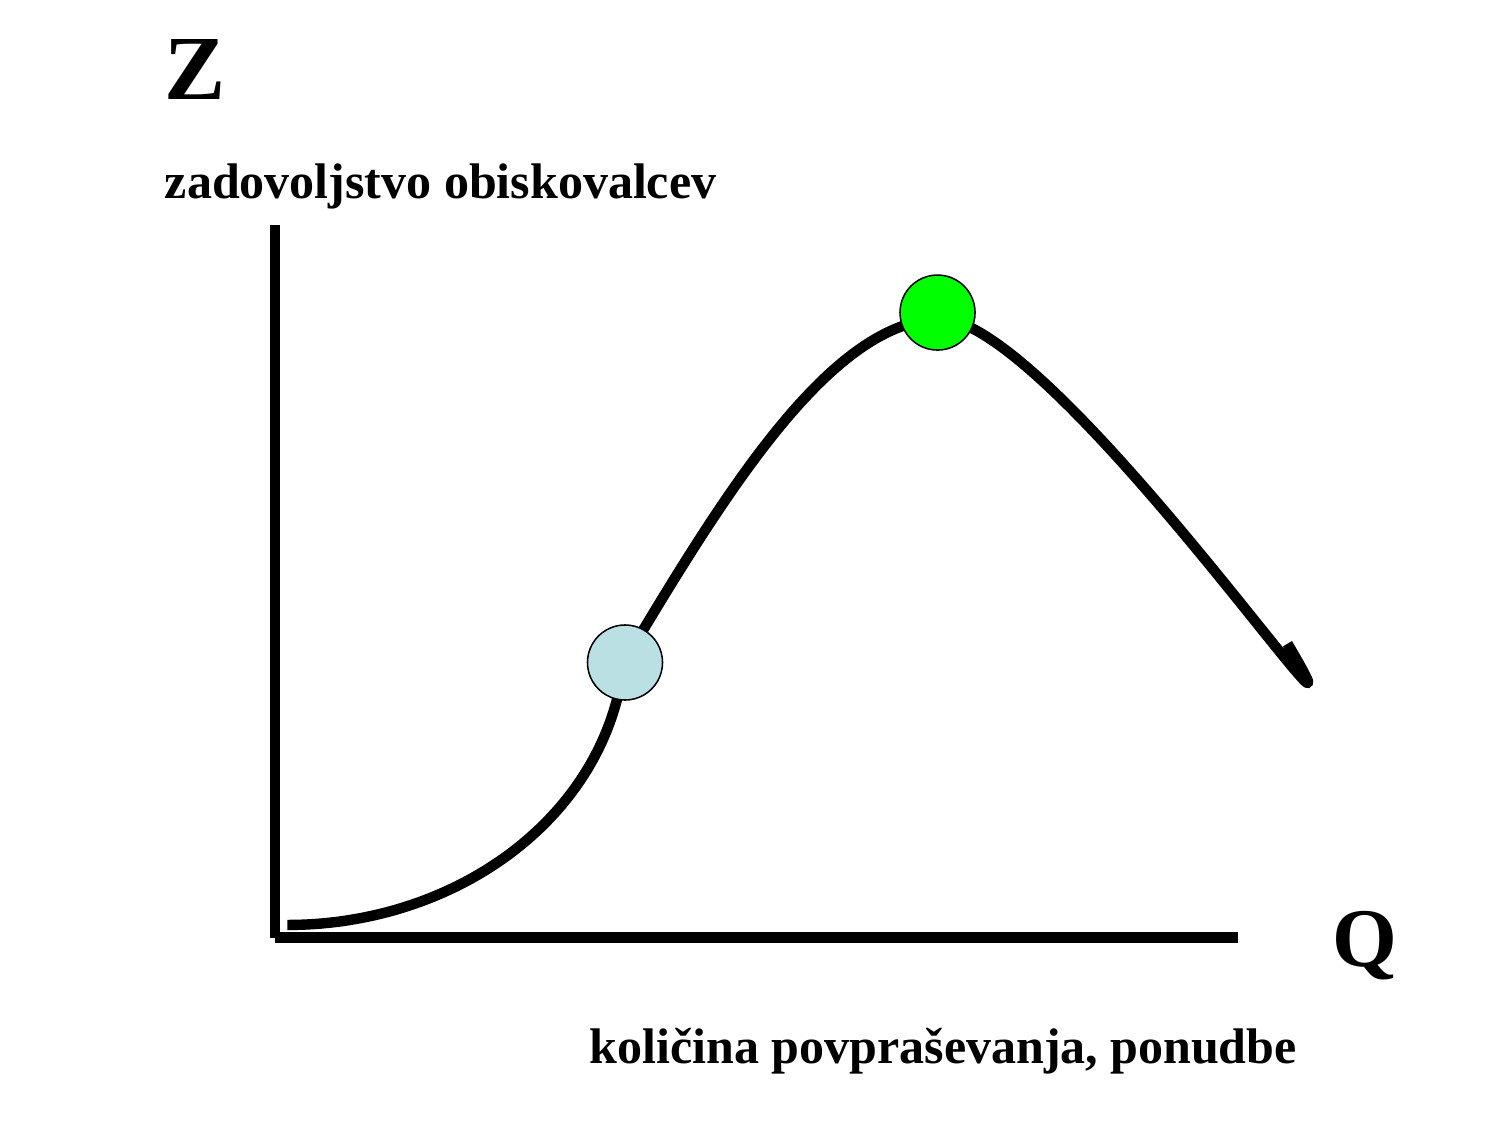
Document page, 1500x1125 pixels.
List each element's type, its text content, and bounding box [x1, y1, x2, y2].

text_box Q količina povpraševanja, ponudbe [487, 874, 1476, 1082]
text_box Z zadovoljstvo obiskovalcev [149, 0, 1150, 217]
text_box [900, 275, 976, 351]
text_box [587, 624, 663, 701]
